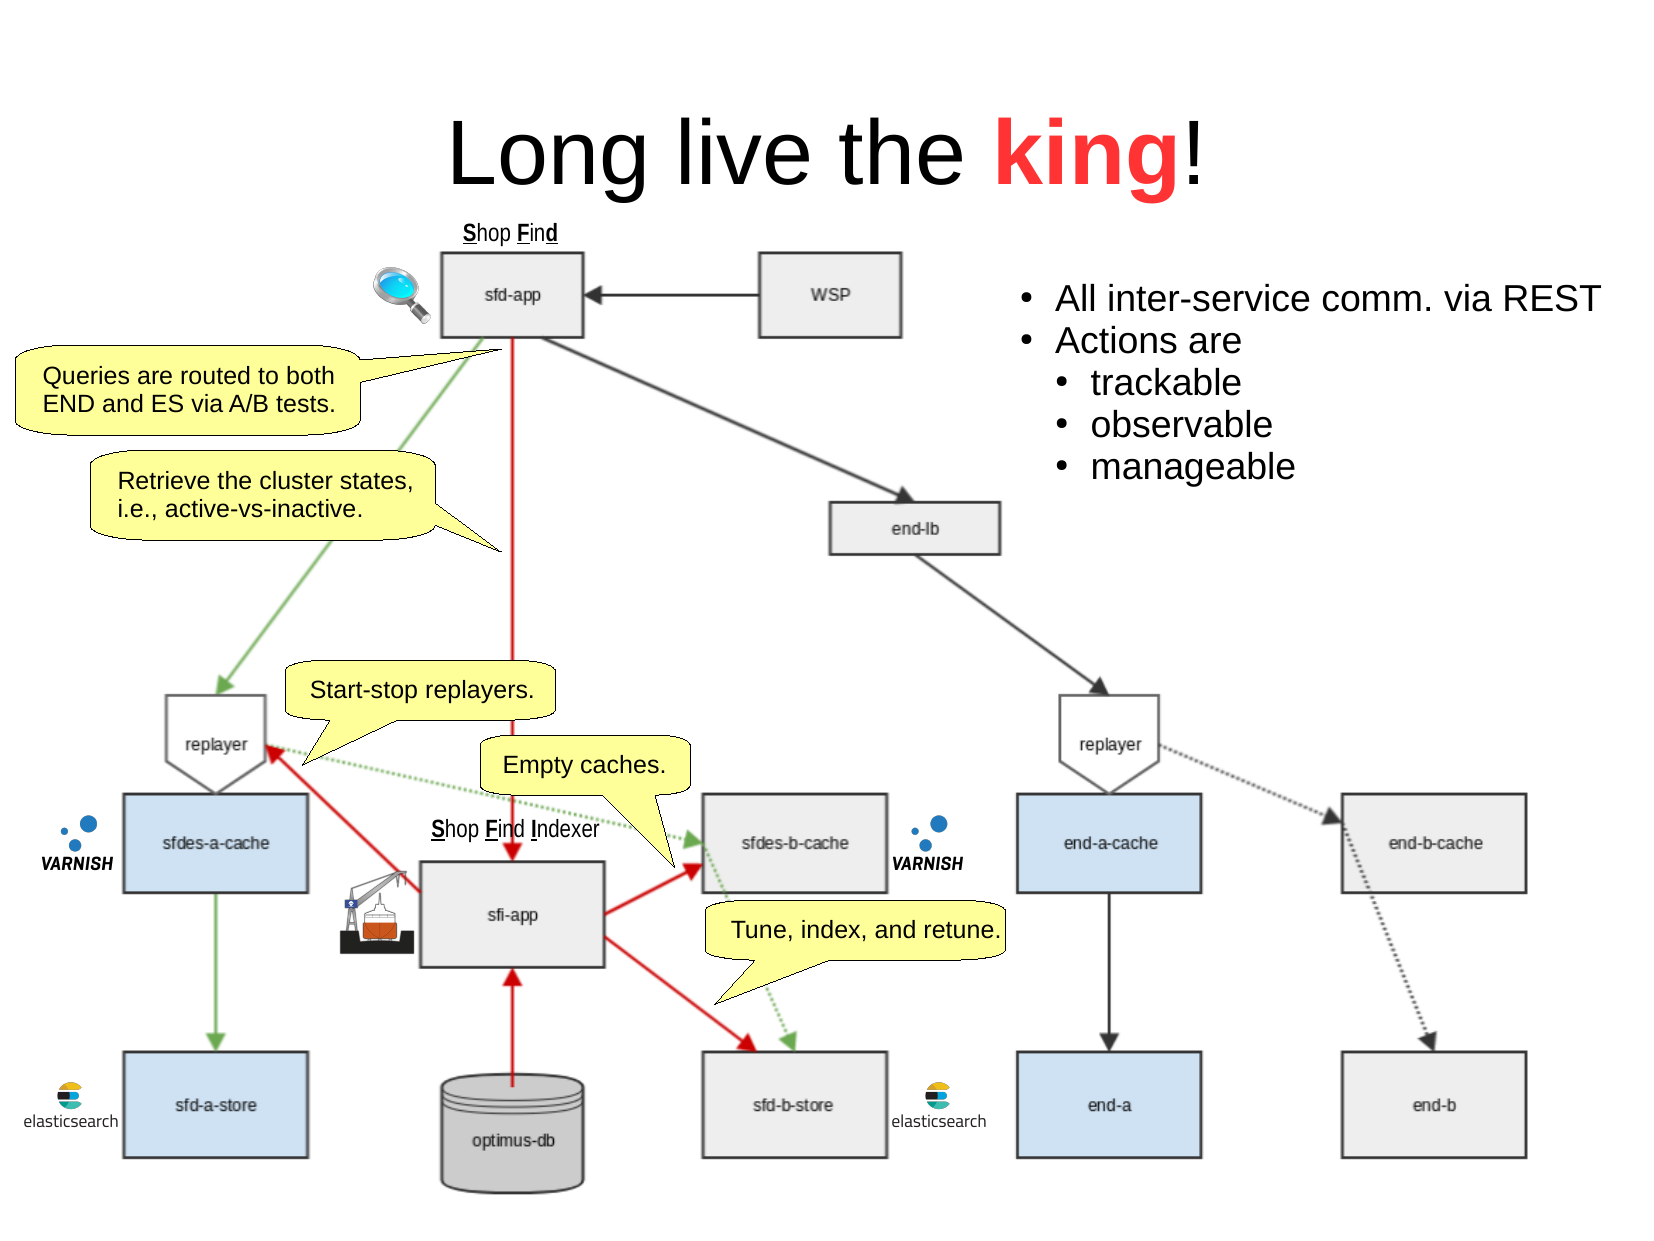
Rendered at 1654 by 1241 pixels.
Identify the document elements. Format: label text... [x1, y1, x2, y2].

text_box Queries are routed to both END and ES via A/B tests. [15, 345, 502, 436]
text_box Start-stop replayers. [285, 660, 556, 766]
text_box Retrieve the cluster states, i.e., active-vs-inactive. [90, 450, 502, 552]
title Long live the king! [82, 49, 1571, 257]
text_box All inter-service comm. via REST Actions are trackable observable manageable [1005, 270, 1636, 537]
text_box Empty caches. [480, 735, 691, 868]
text_box Shop Find [413, 210, 609, 283]
text_box Tune, index, and retune. [705, 900, 1006, 1005]
text_box Shop Find Indexer [407, 807, 625, 880]
picture [12, 239, 1546, 1210]
